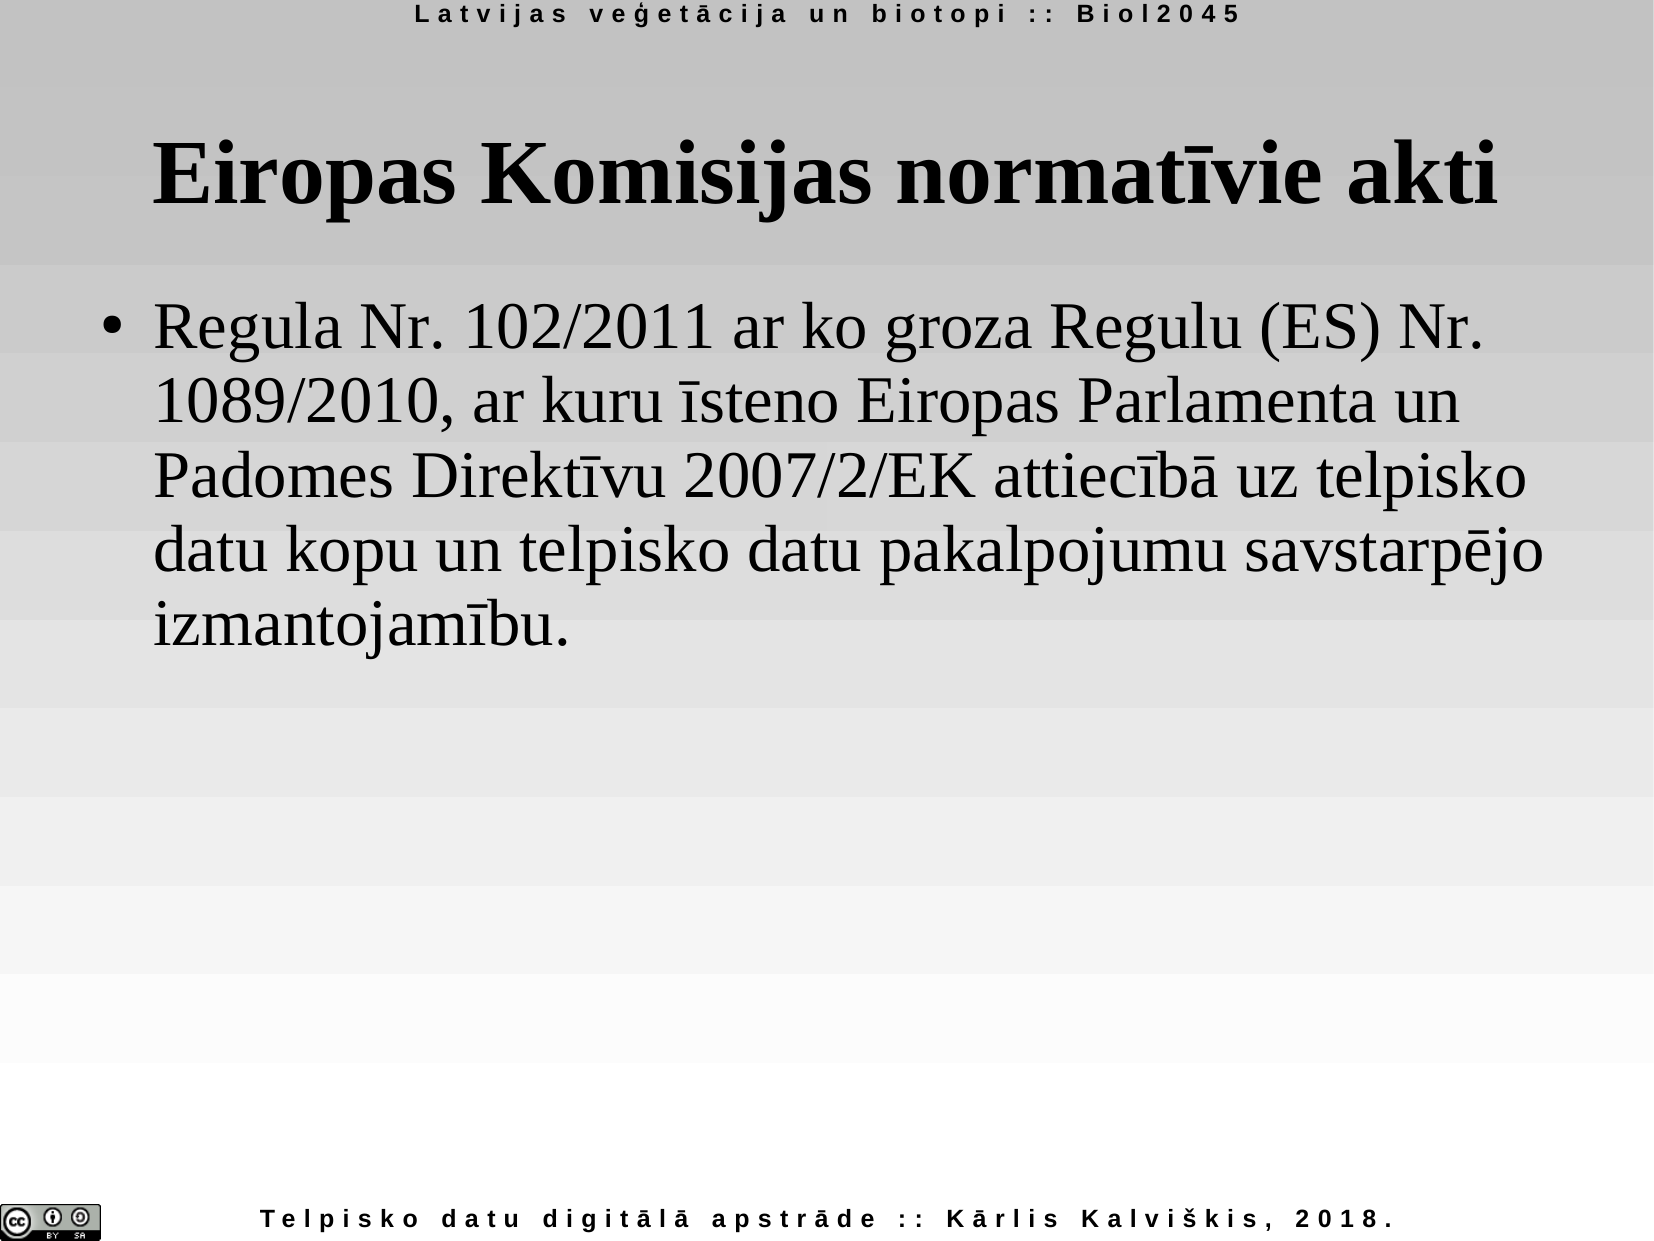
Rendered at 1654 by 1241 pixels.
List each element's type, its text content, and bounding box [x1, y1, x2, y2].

picture [0, 0, 1654, 1241]
title Eiropas Komisijas normatīvie akti [29, 49, 1625, 296]
list Regula Nr. 102/2011 ar ko groza Regulu (ES) Nr. 1089/2010, ar kuru īsteno Eiropas Parlamenta un Padomes Direktīvu 2007/2/EK attiecībā uz telpisko datu kopu un telpisko datu pakalpojumu savstarpējo izmantojamību. [82, 289, 1571, 1098]
